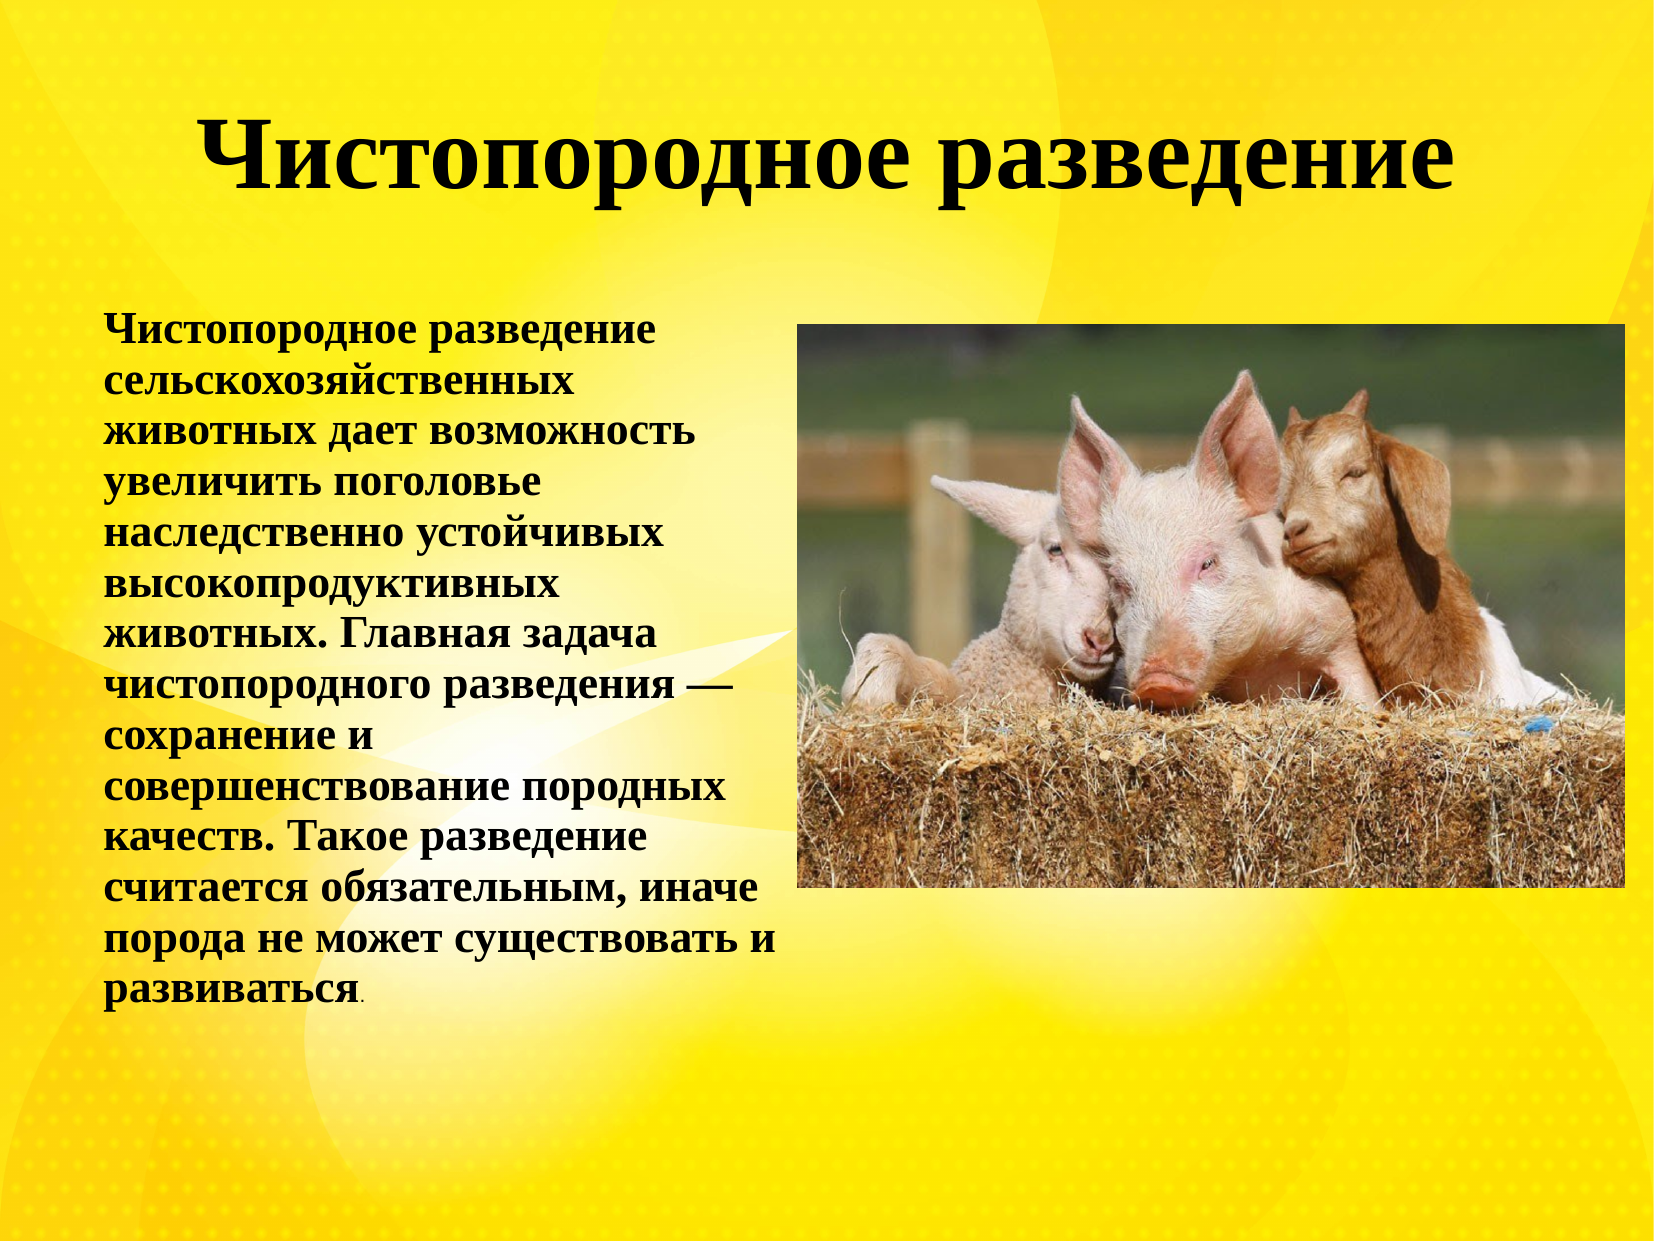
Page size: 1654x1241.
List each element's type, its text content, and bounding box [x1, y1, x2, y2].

text_box Чистопородное разведение сельскохозяйственных животных дает возможность увеличить поголовье наследственно устойчивых высокопродуктивных животных. Главная задача чистопородного разведения — сохранение и совершенствование породных качеств. Такое разведение считается обязательным, иначе порода не может существовать и развиваться. [88, 295, 798, 1093]
title Чистопородное разведение [82, 49, 1571, 257]
picture [0, 0, 1654, 1241]
